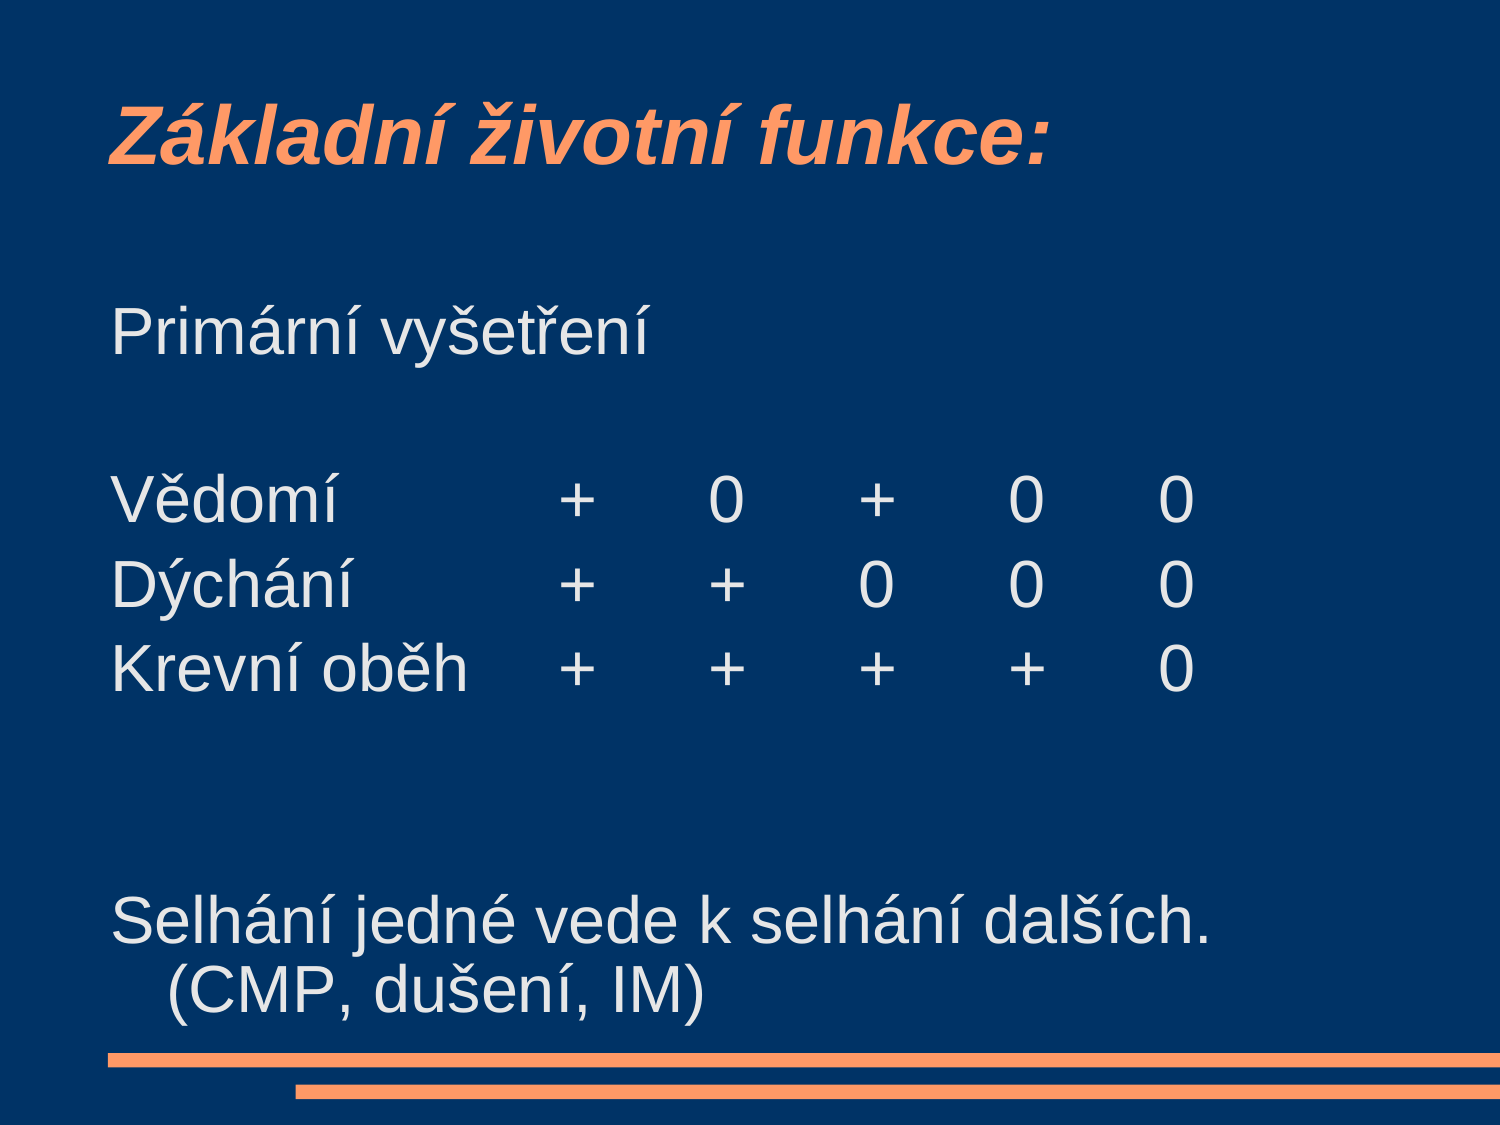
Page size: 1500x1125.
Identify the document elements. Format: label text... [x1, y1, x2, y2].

list Primární vyšetření Vědomí + 0 + 0 0 Dýchání + + 0 0 0 Krevní oběh + + + + 0 Selhání jedné vede k selhání dalších. (CMP, dušení, IM) [110, 292, 1416, 1035]
title Základní životní funkce: [110, 39, 1392, 233]
